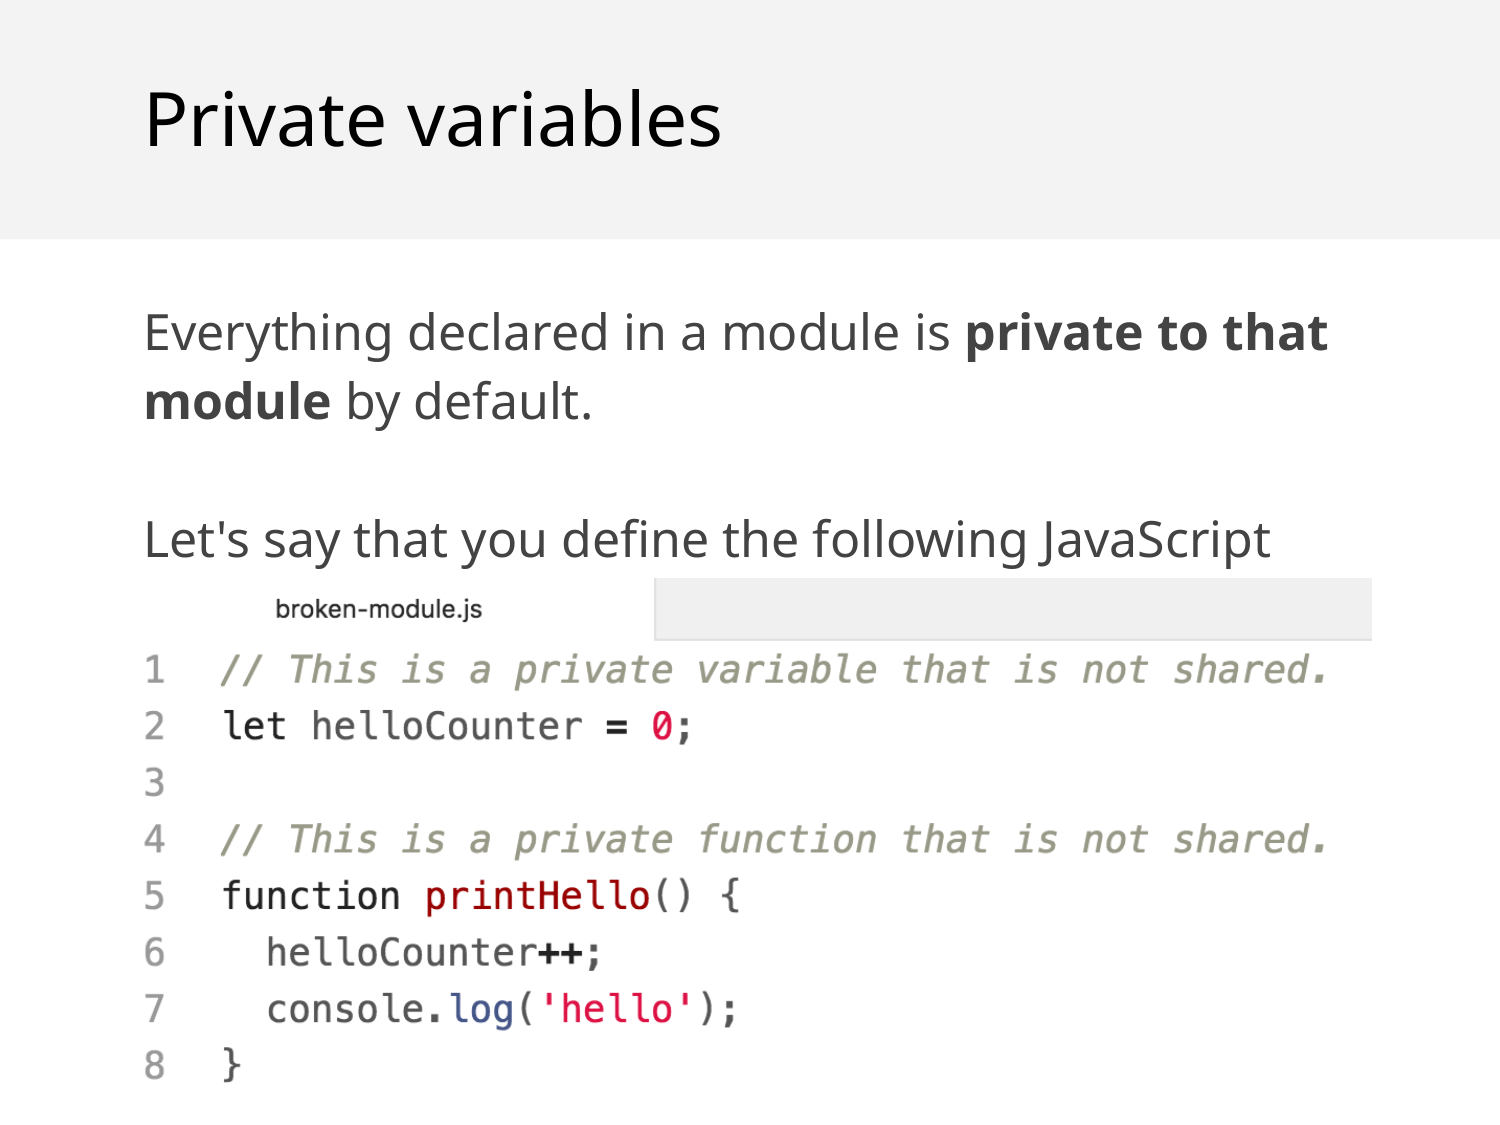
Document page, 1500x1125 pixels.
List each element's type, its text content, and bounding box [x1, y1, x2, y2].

title Private variables [128, 56, 1372, 183]
picture [110, 578, 1372, 1106]
list Everything declared in a module is private to that module by default. Let's say that you define the following JavaScript file: [128, 276, 1372, 450]
